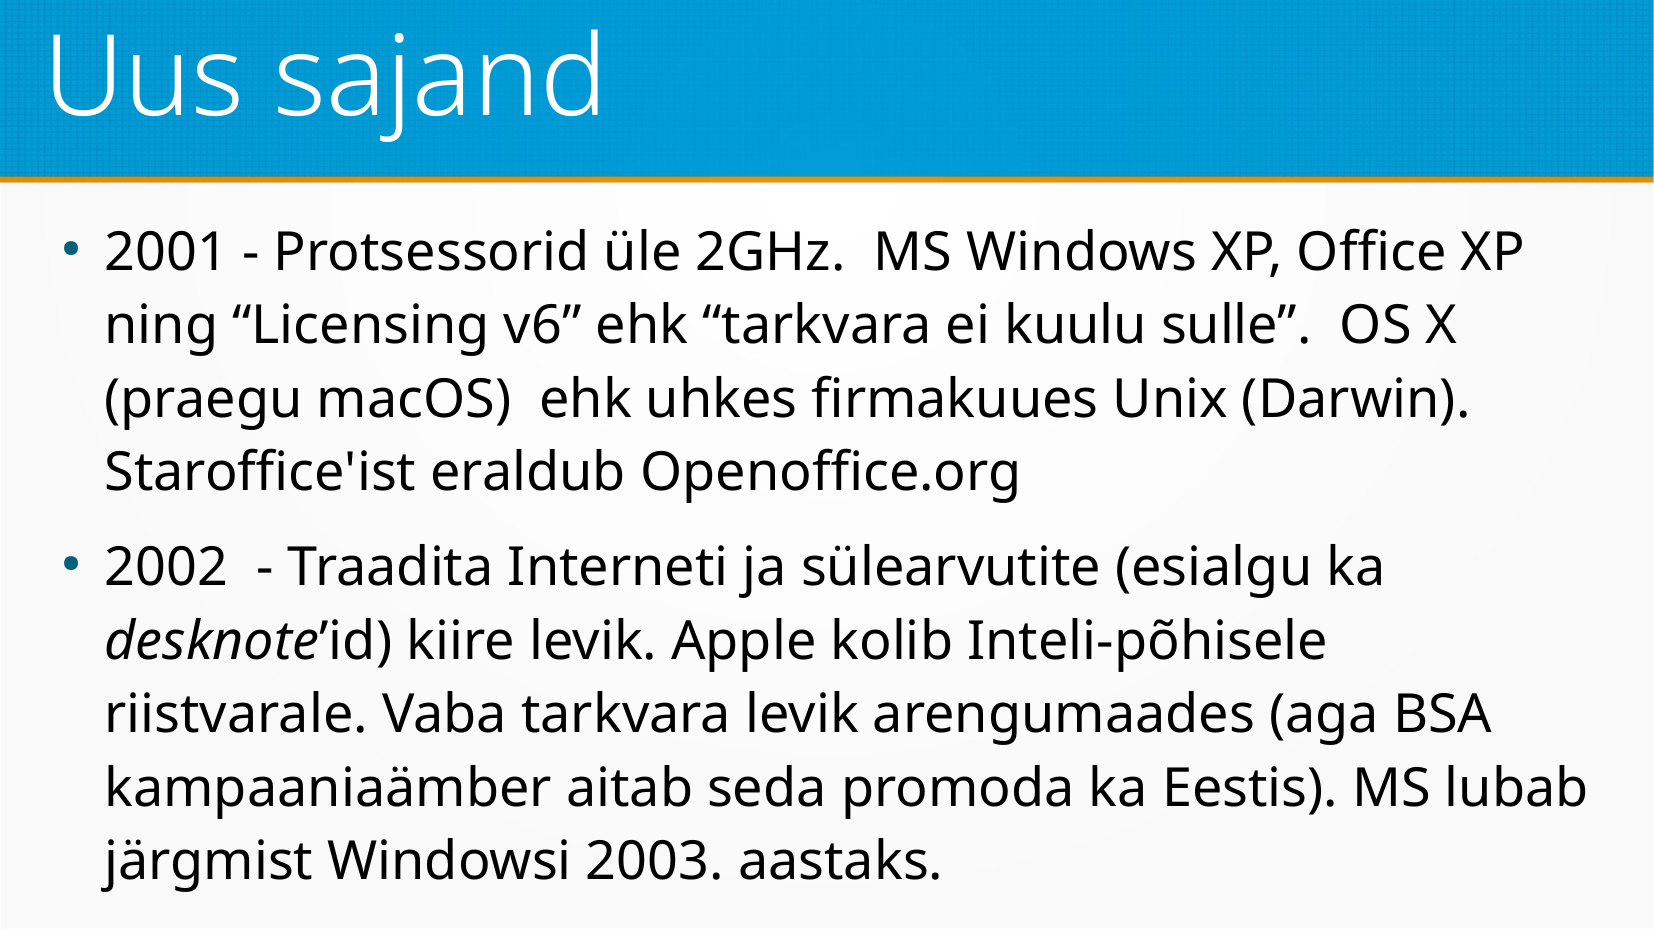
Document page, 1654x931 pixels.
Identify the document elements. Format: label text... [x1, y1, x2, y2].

list 2001 - Protsessorid üle 2GHz. MS Windows XP, Office XP ning “Licensing v6” ehk “tarkvara ei kuulu sulle”. OS X (praegu macOS) ehk uhkes firmakuues Unix (Darwin). Staroffice'ist eraldub Openoffice.org 2002 - Traadita Interneti ja sülearvutite (esialgu ka desknote’id) kiire levik. Apple kolib Inteli-põhisele riistvarale. Vaba tarkvara levik arengumaades (aga BSA kampaaniaämber aitab seda promoda ka Eestis). MS lubab järgmist Windowsi 2003. aastaks. [47, 212, 1607, 902]
title Uus sajand [43, 0, 1619, 149]
picture [0, 175, 1654, 931]
